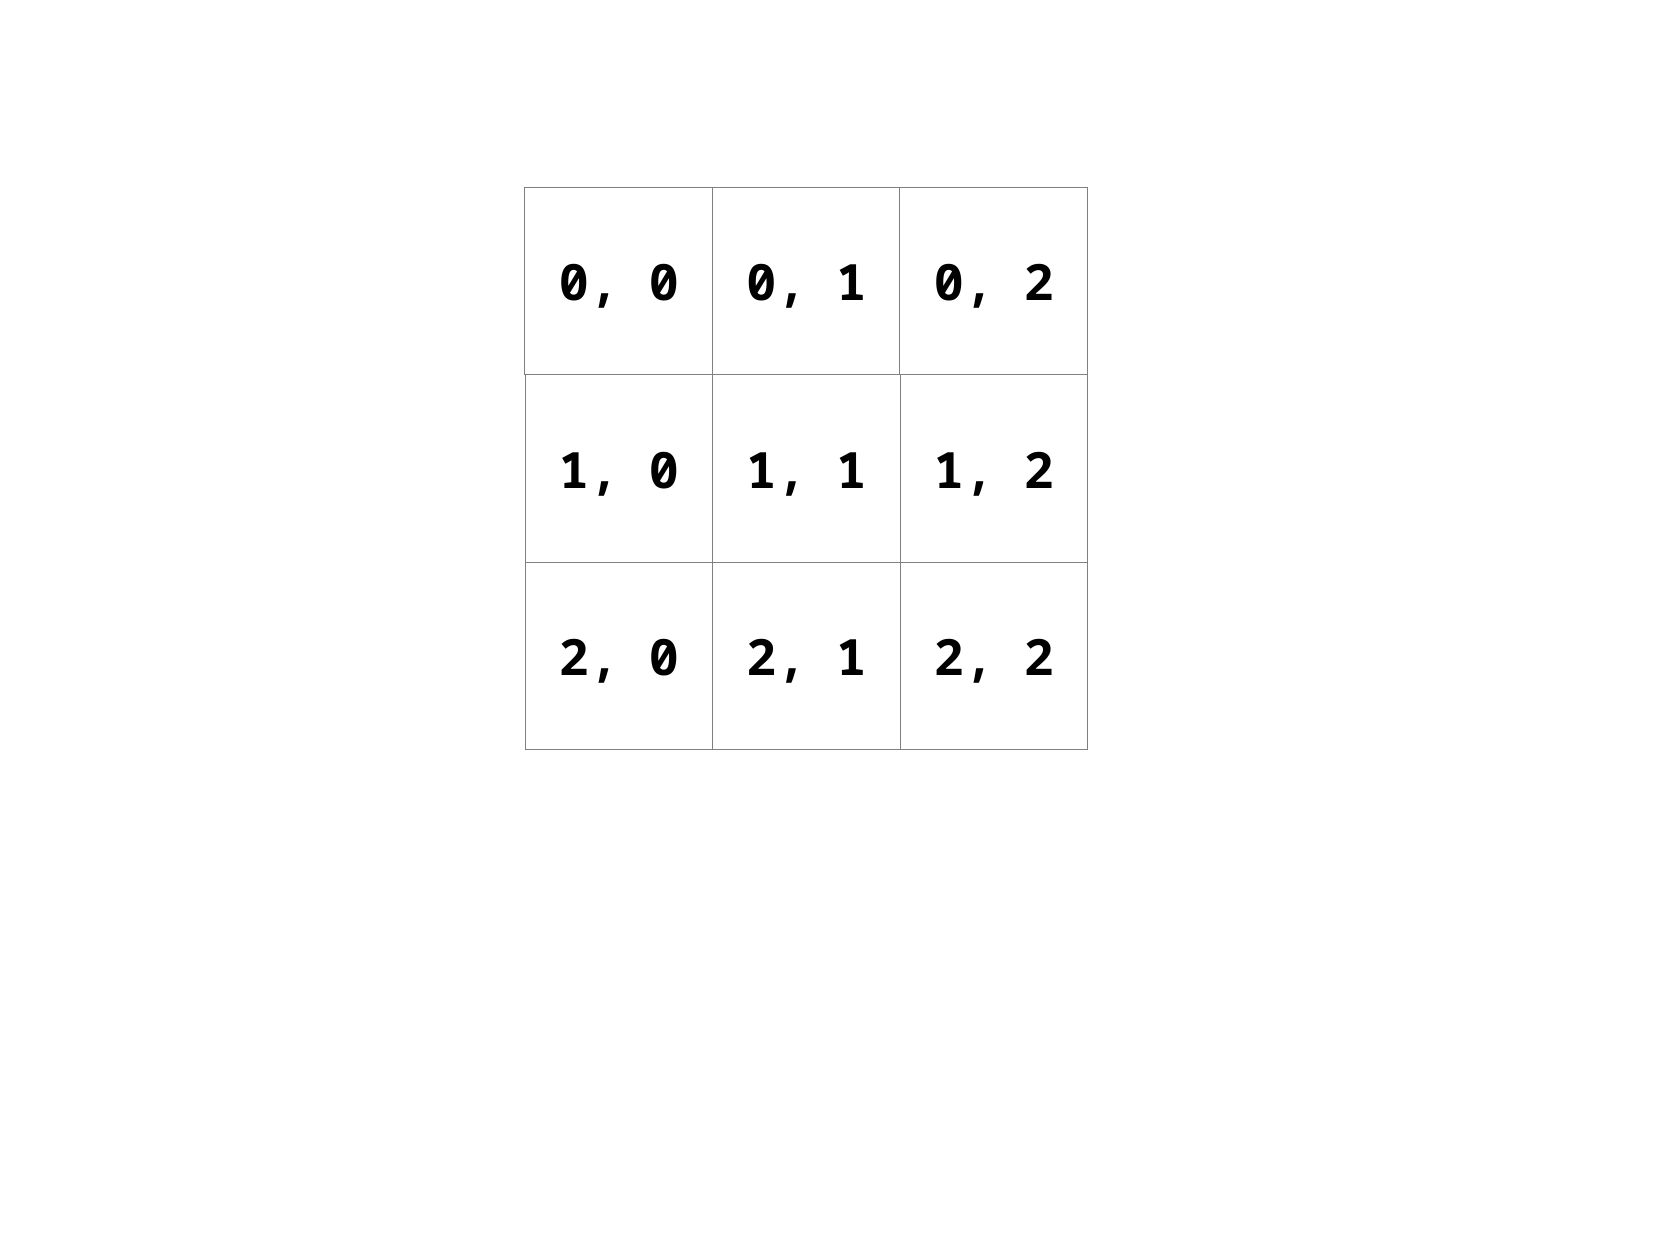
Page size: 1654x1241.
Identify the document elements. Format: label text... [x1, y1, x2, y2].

text_box 2, 2 [900, 562, 1088, 750]
text_box 0, 1 [712, 187, 899, 374]
text_box 0, 0 [524, 187, 712, 375]
text_box 2, 1 [712, 562, 900, 750]
text_box 2, 0 [525, 562, 712, 750]
text_box 1, 1 [712, 374, 900, 562]
text_box 1, 0 [525, 374, 712, 562]
text_box 1, 2 [900, 374, 1088, 562]
text_box 0, 2 [899, 187, 1088, 374]
